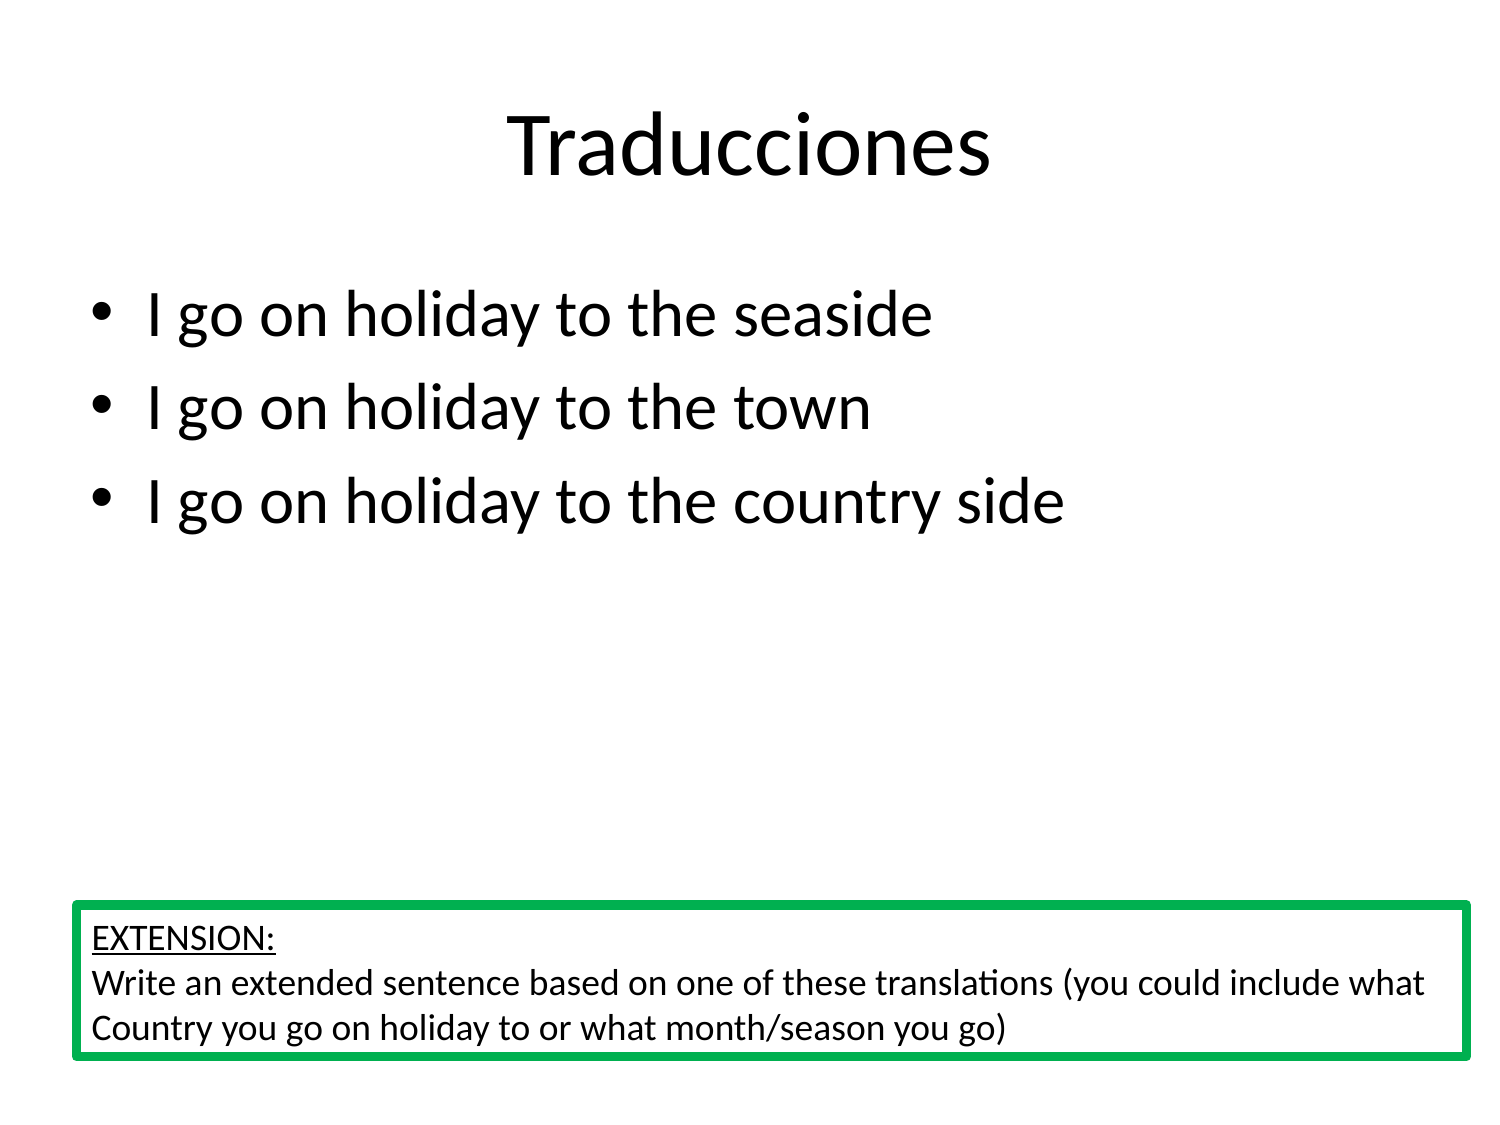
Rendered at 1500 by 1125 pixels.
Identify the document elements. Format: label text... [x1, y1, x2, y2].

list I go on holiday to the seaside I go on holiday to the town I go on holiday to the country side [75, 262, 1425, 1005]
title Traducciones [75, 45, 1425, 233]
text_box EXTENSION: Write an extended sentence based on one of these translations (you could include what Country you go on holiday to or what month/season you go) [76, 905, 1467, 1057]
